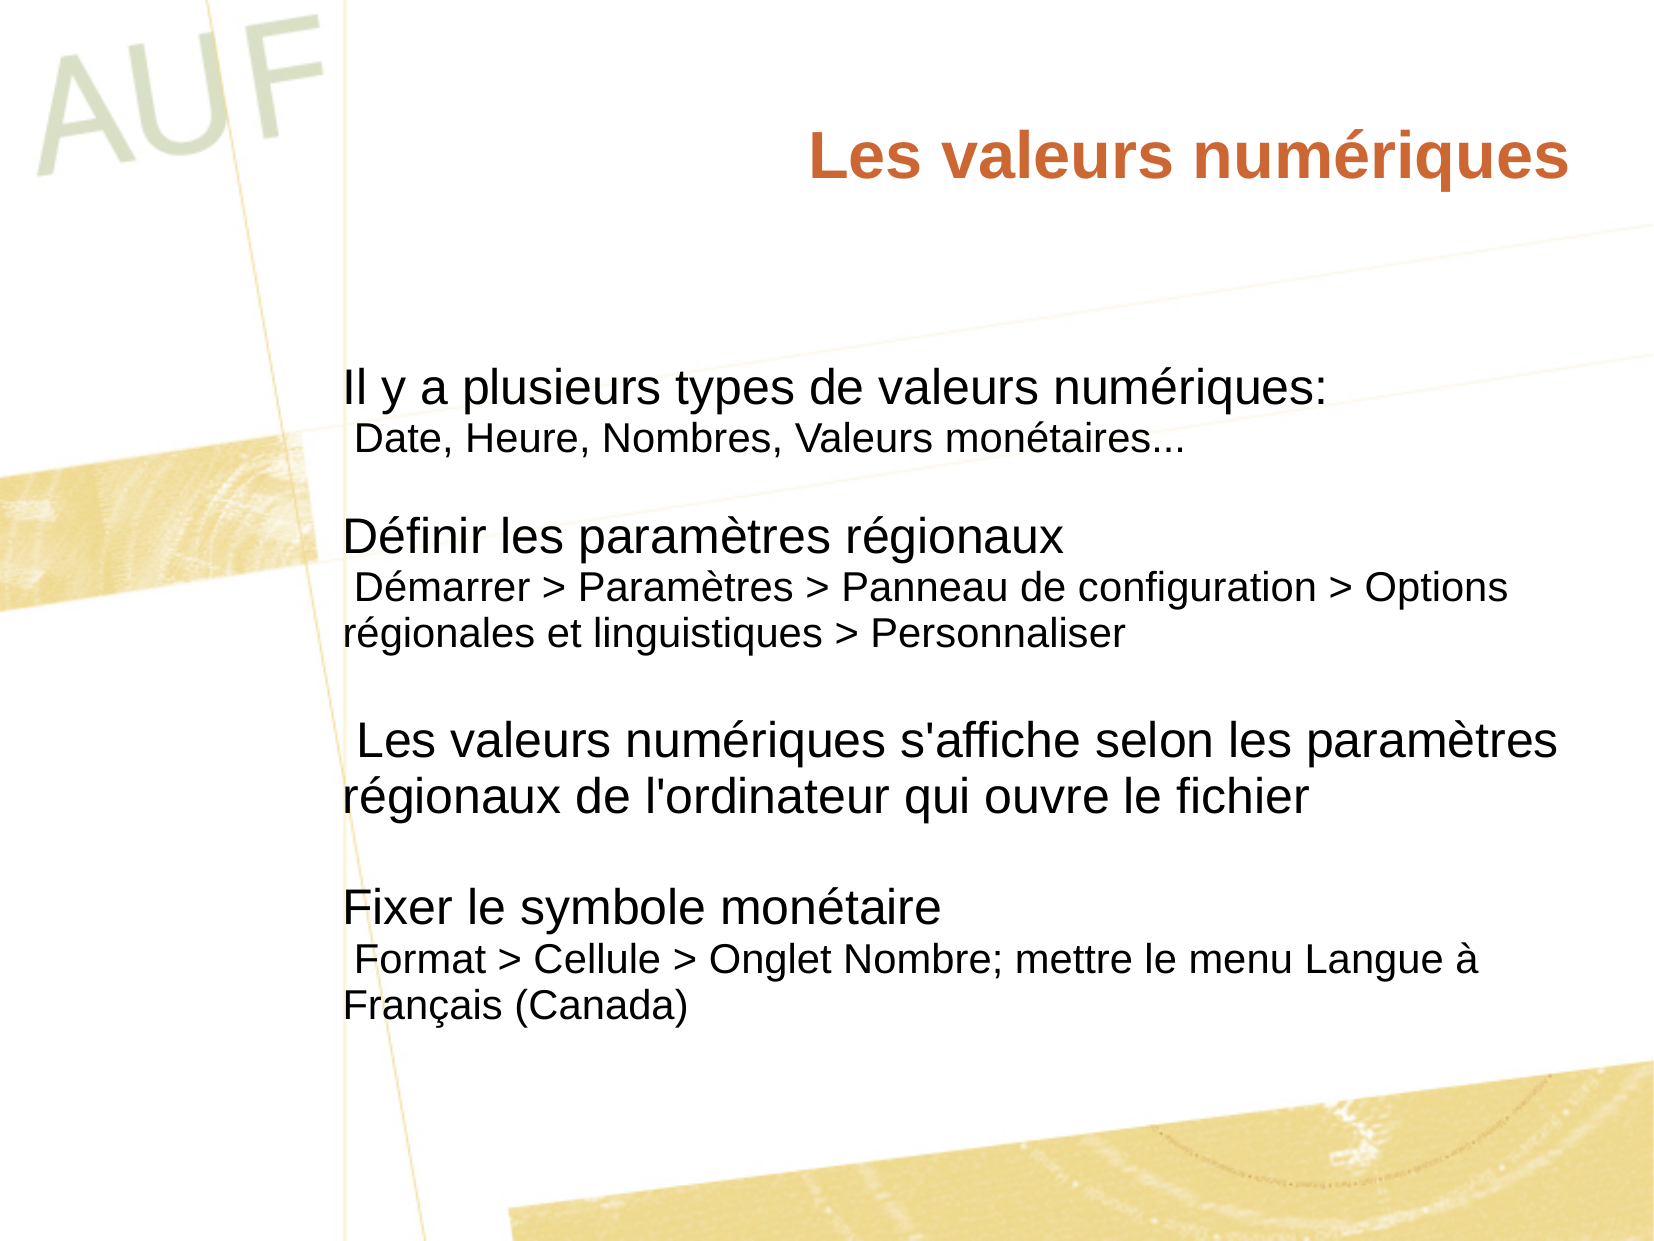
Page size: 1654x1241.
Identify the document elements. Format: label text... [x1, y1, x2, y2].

picture [0, 0, 1654, 1241]
title Les valeurs numériques [324, 59, 1571, 252]
subtitle Il y a plusieurs types de valeurs numériques: Date, Heure, Nombres, Valeurs monétaires... Définir les paramètres régionaux Démarrer > Paramètres > Panneau de configuration > Options régionales et linguistiques > Personnaliser Les valeurs numériques s'affiche selon les paramètres régionaux de l'ordinateur qui ouvre le fichier Fixer le symbole monétaire Format > Cellule > Onglet Nombre; mettre le menu Langue à Français (Canada) [324, 295, 1571, 1093]
